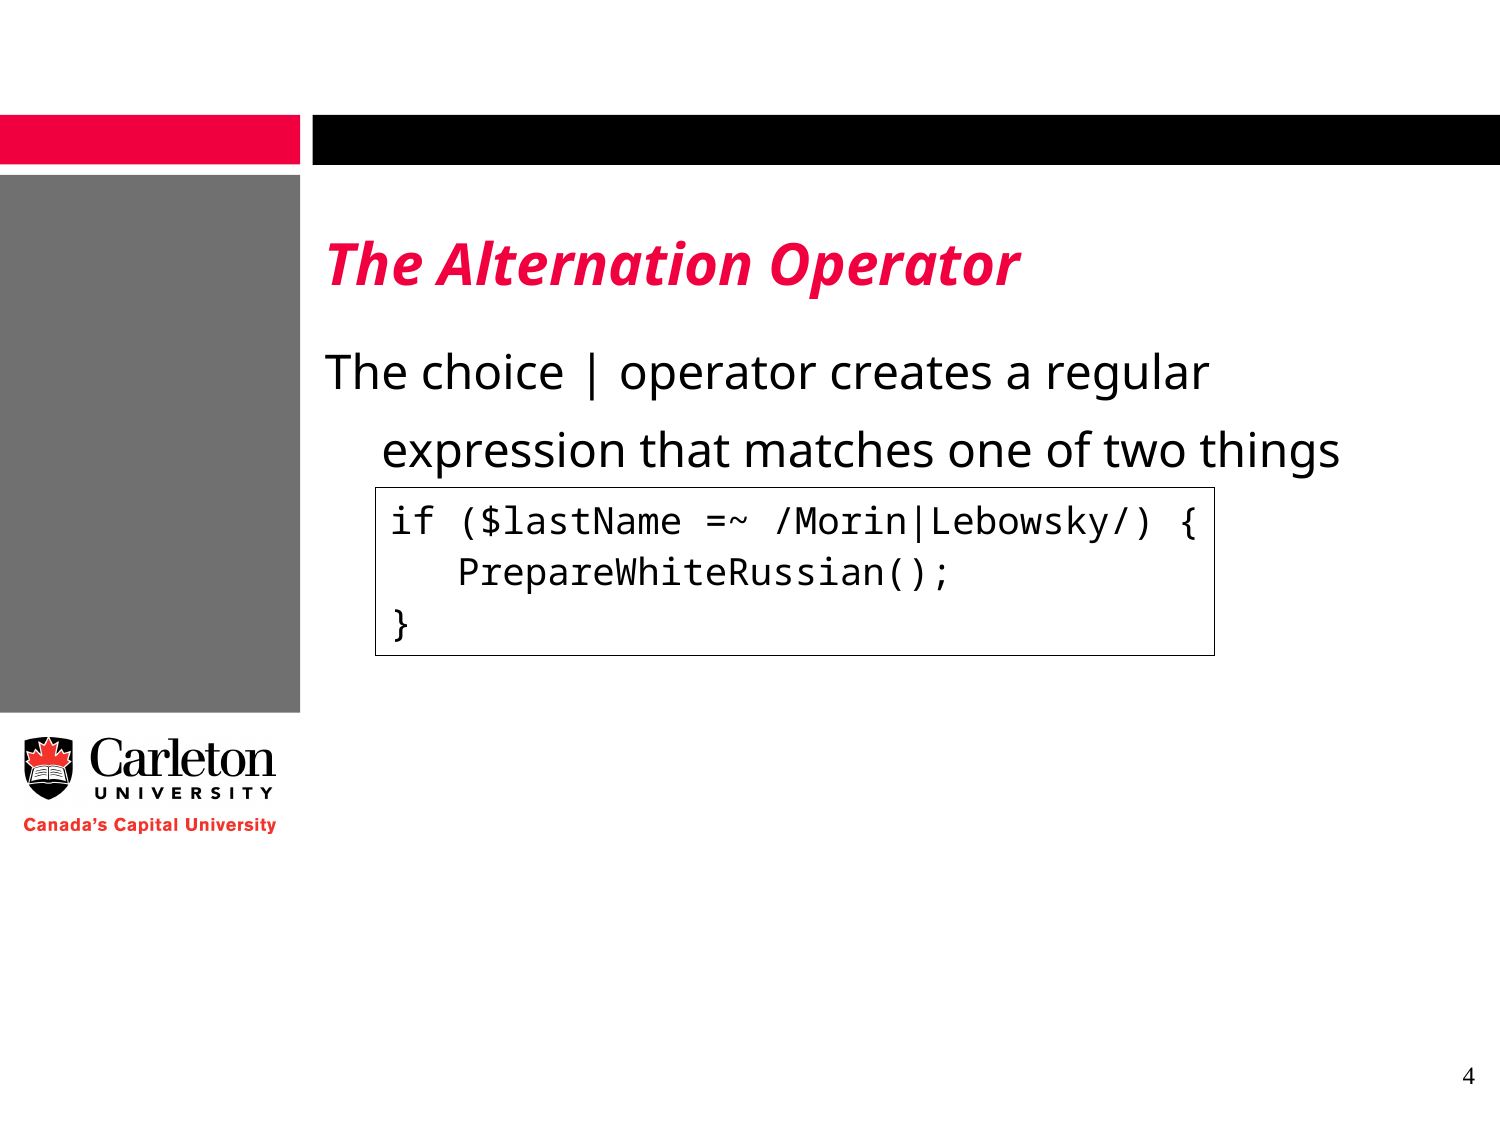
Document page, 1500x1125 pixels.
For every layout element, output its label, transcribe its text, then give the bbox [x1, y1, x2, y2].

picture [24, 737, 276, 834]
title The Alternation Operator [324, 194, 1450, 324]
list The choice | operator creates a regular expression that matches one of two things [324, 324, 1450, 1036]
text_box if ($lastName =~ /Morin|Lebowsky/) { PrepareWhiteRussian(); } [375, 487, 1197, 639]
